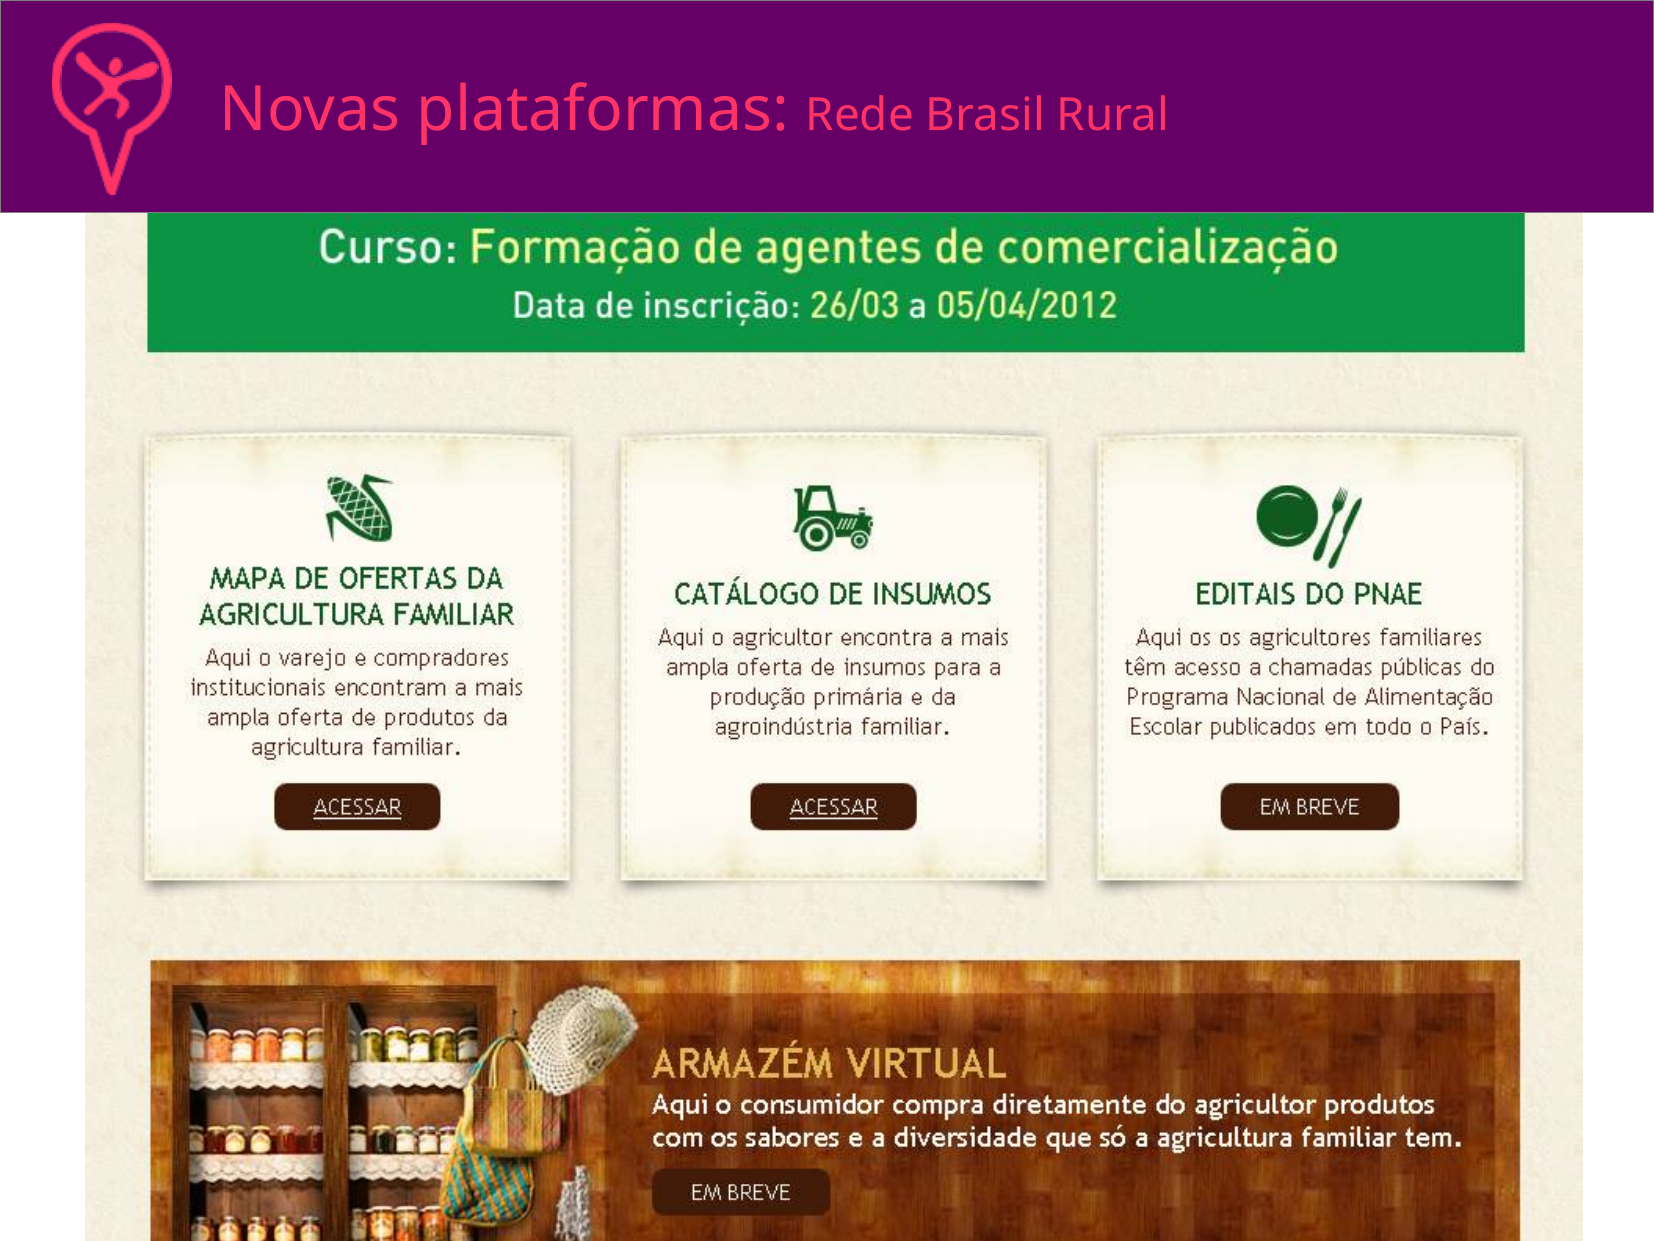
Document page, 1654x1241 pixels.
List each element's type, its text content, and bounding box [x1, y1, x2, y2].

picture [52, 23, 172, 195]
picture [85, 1121, 1583, 1241]
list [59, 236, 1630, 1121]
title Novas plataformas: Rede Brasil Rural [106, 23, 1595, 190]
picture [85, 213, 1583, 236]
text_box [0, 0, 1654, 213]
